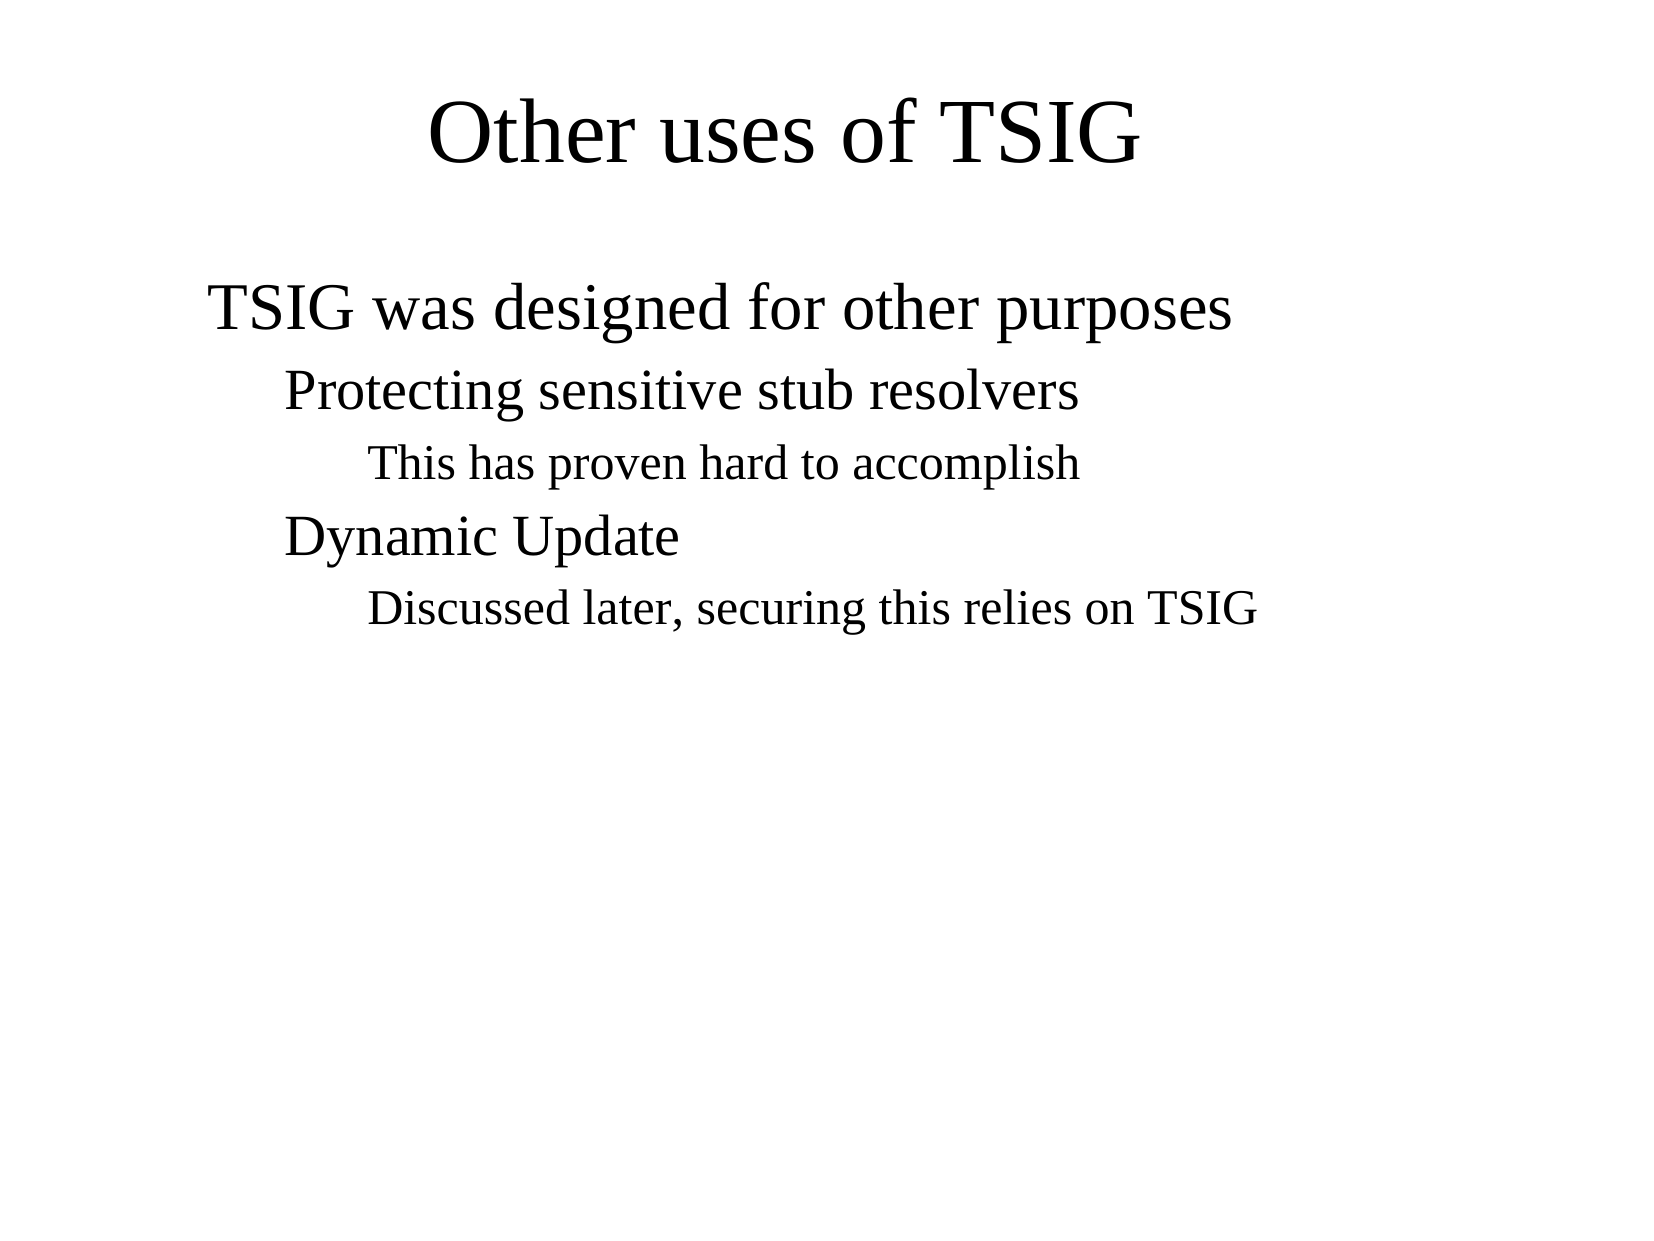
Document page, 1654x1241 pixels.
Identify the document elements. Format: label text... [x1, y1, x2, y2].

list TSIG was designed for other purposes Protecting sensitive stub resolvers This has proven hard to accomplish Dynamic Update Discussed later, securing this relies on TSIG [174, 262, 1463, 1000]
title Other uses of TSIG [412, 37, 1413, 226]
